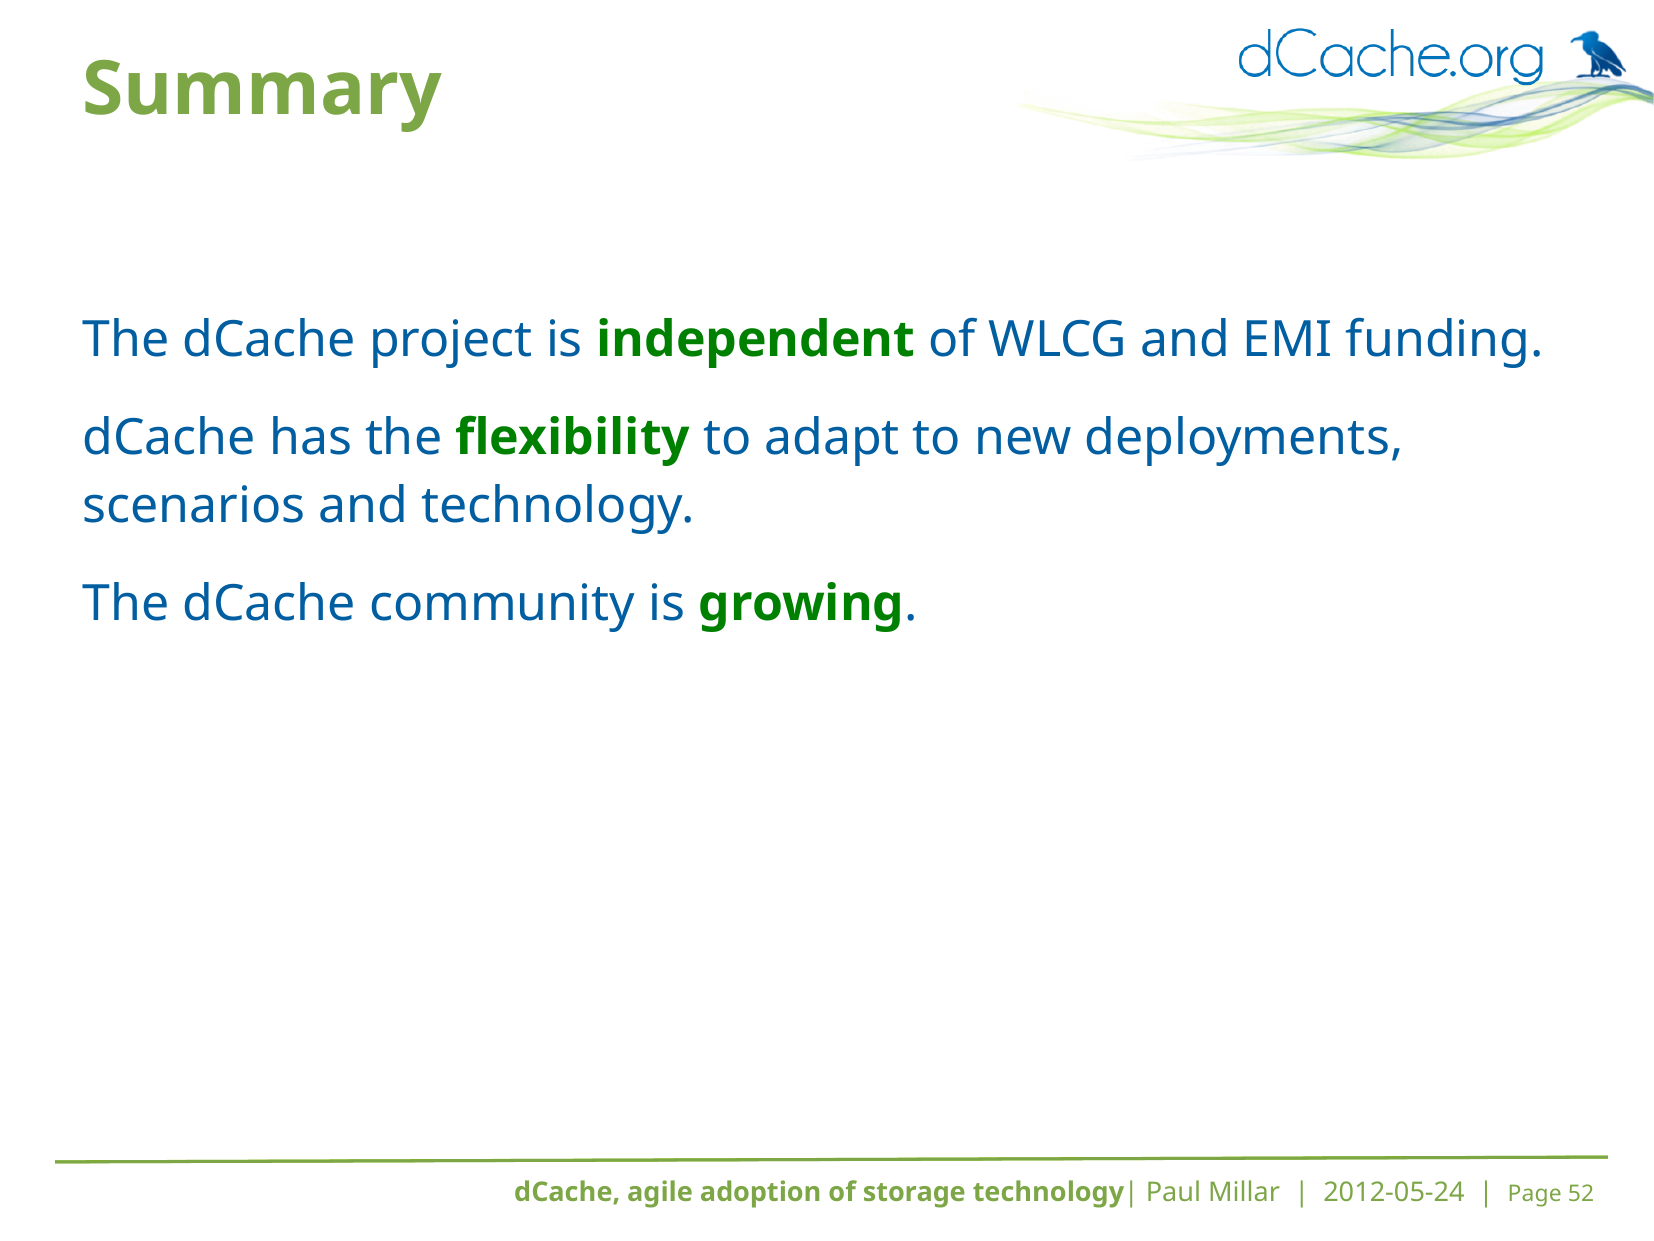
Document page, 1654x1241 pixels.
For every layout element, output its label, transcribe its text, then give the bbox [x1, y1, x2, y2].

title Summary [82, 37, 1605, 134]
picture [956, 16, 1654, 169]
list The dCache project is independent of WLCG and EMI funding. dCache has the flexibility to adapt to new deployments, scenarios and technology. The dCache community is growing. [82, 302, 1571, 1023]
